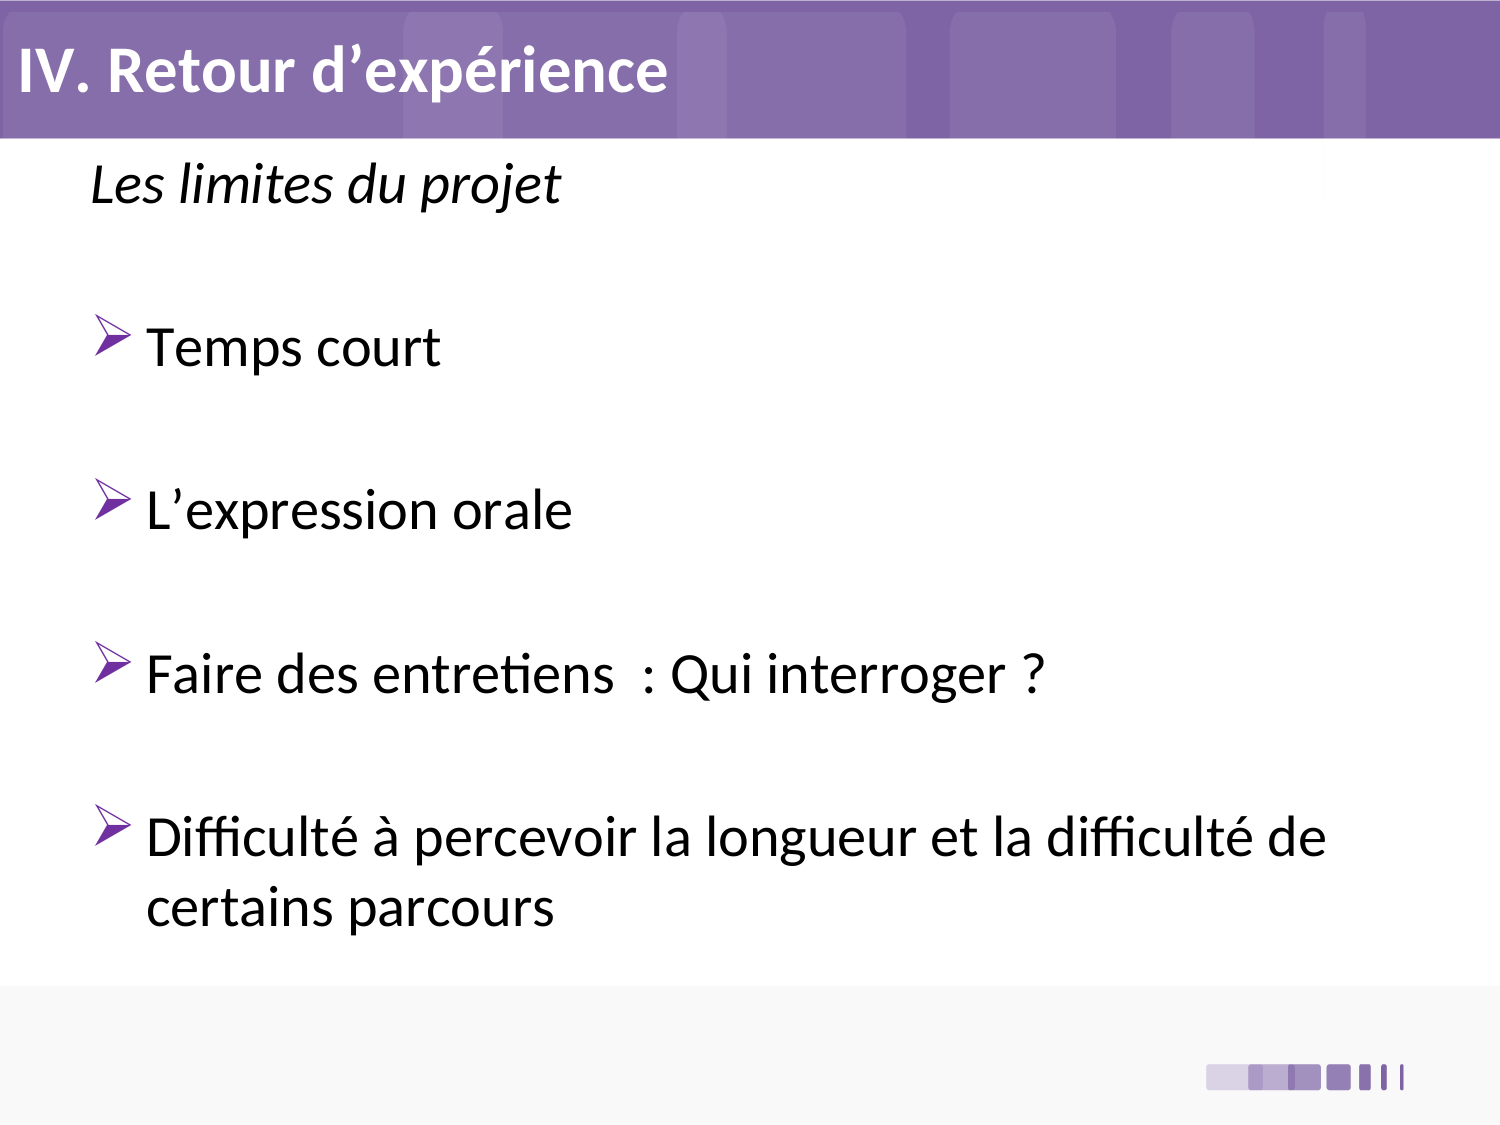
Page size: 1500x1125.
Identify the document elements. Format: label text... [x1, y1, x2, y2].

text_box Les limites du projet Temps court L’expression orale Faire des entretiens : Qui interroger ? Difficulté à percevoir la longueur et la difficulté de certains parcours [75, 137, 1426, 1083]
picture [0, 0, 1500, 1125]
